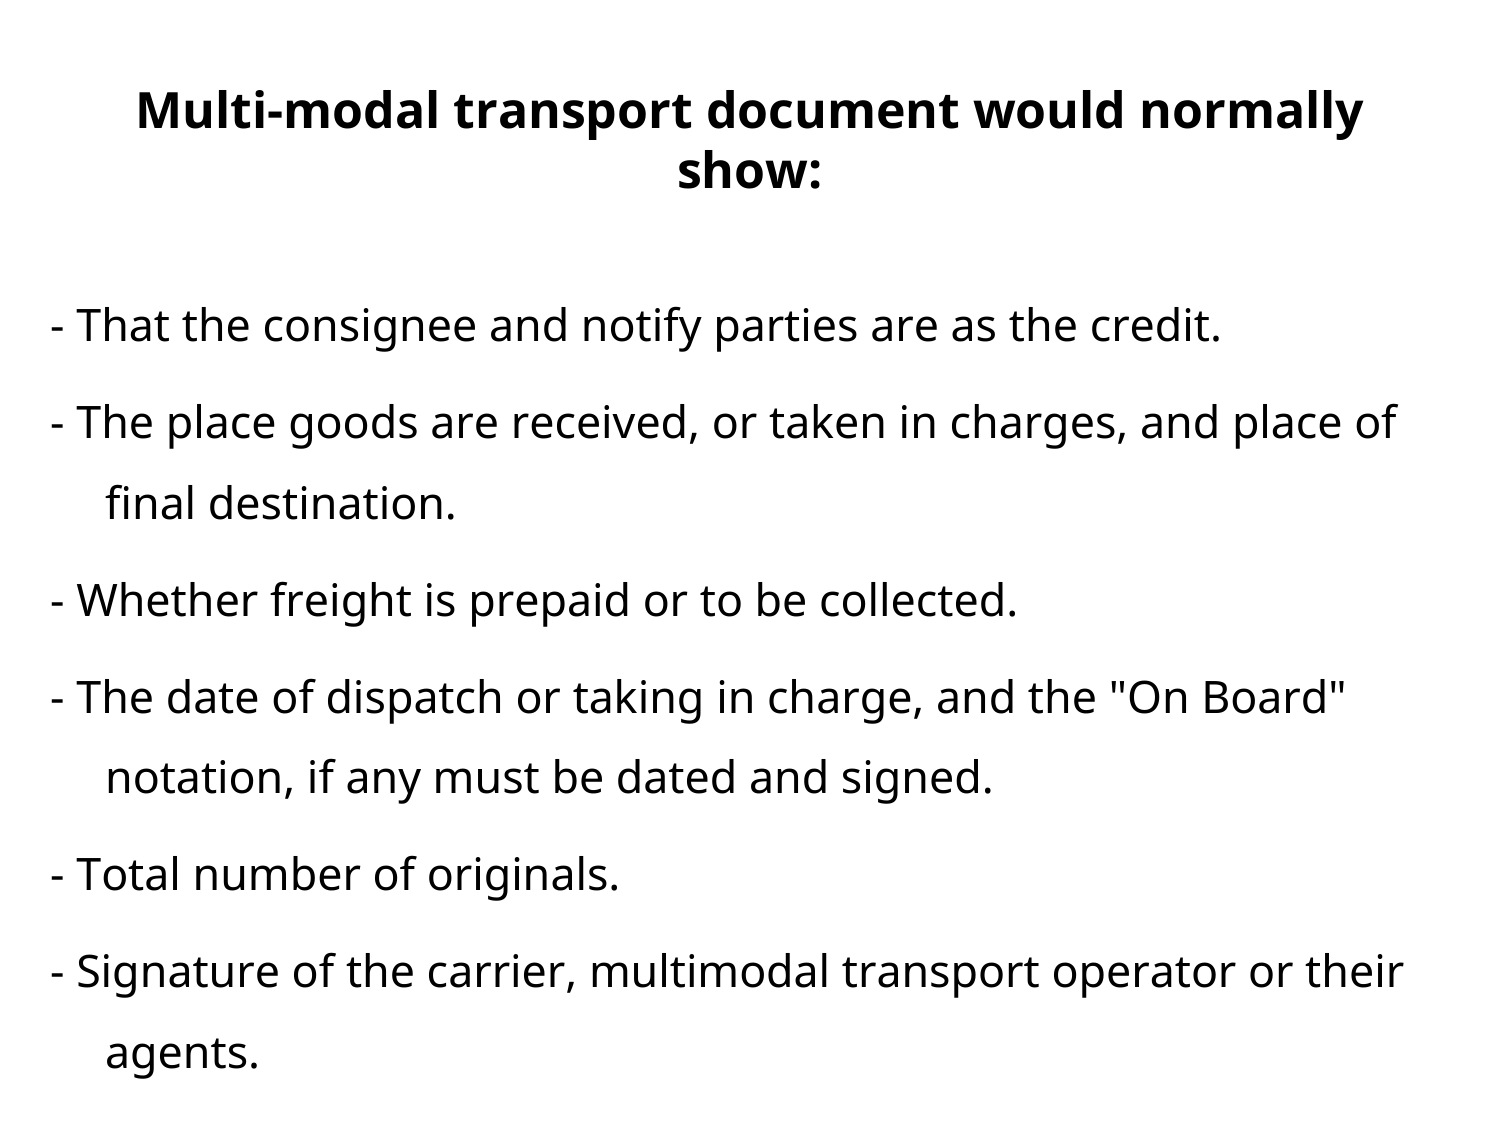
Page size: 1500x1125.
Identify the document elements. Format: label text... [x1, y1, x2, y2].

list - That the consignee and notify parties are as the credit. - The place goods are received, or taken in charges, and place of final destination. - Whether freight is prepaid or to be collected. - The date of dispatch or taking in charge, and the "On Board" notation, if any must be dated and signed. - Total number of originals. - Signature of the carrier, multimodal transport operator or their agents. [35, 262, 1465, 1087]
title Multi-modal transport document would normally show: [75, 45, 1425, 233]
